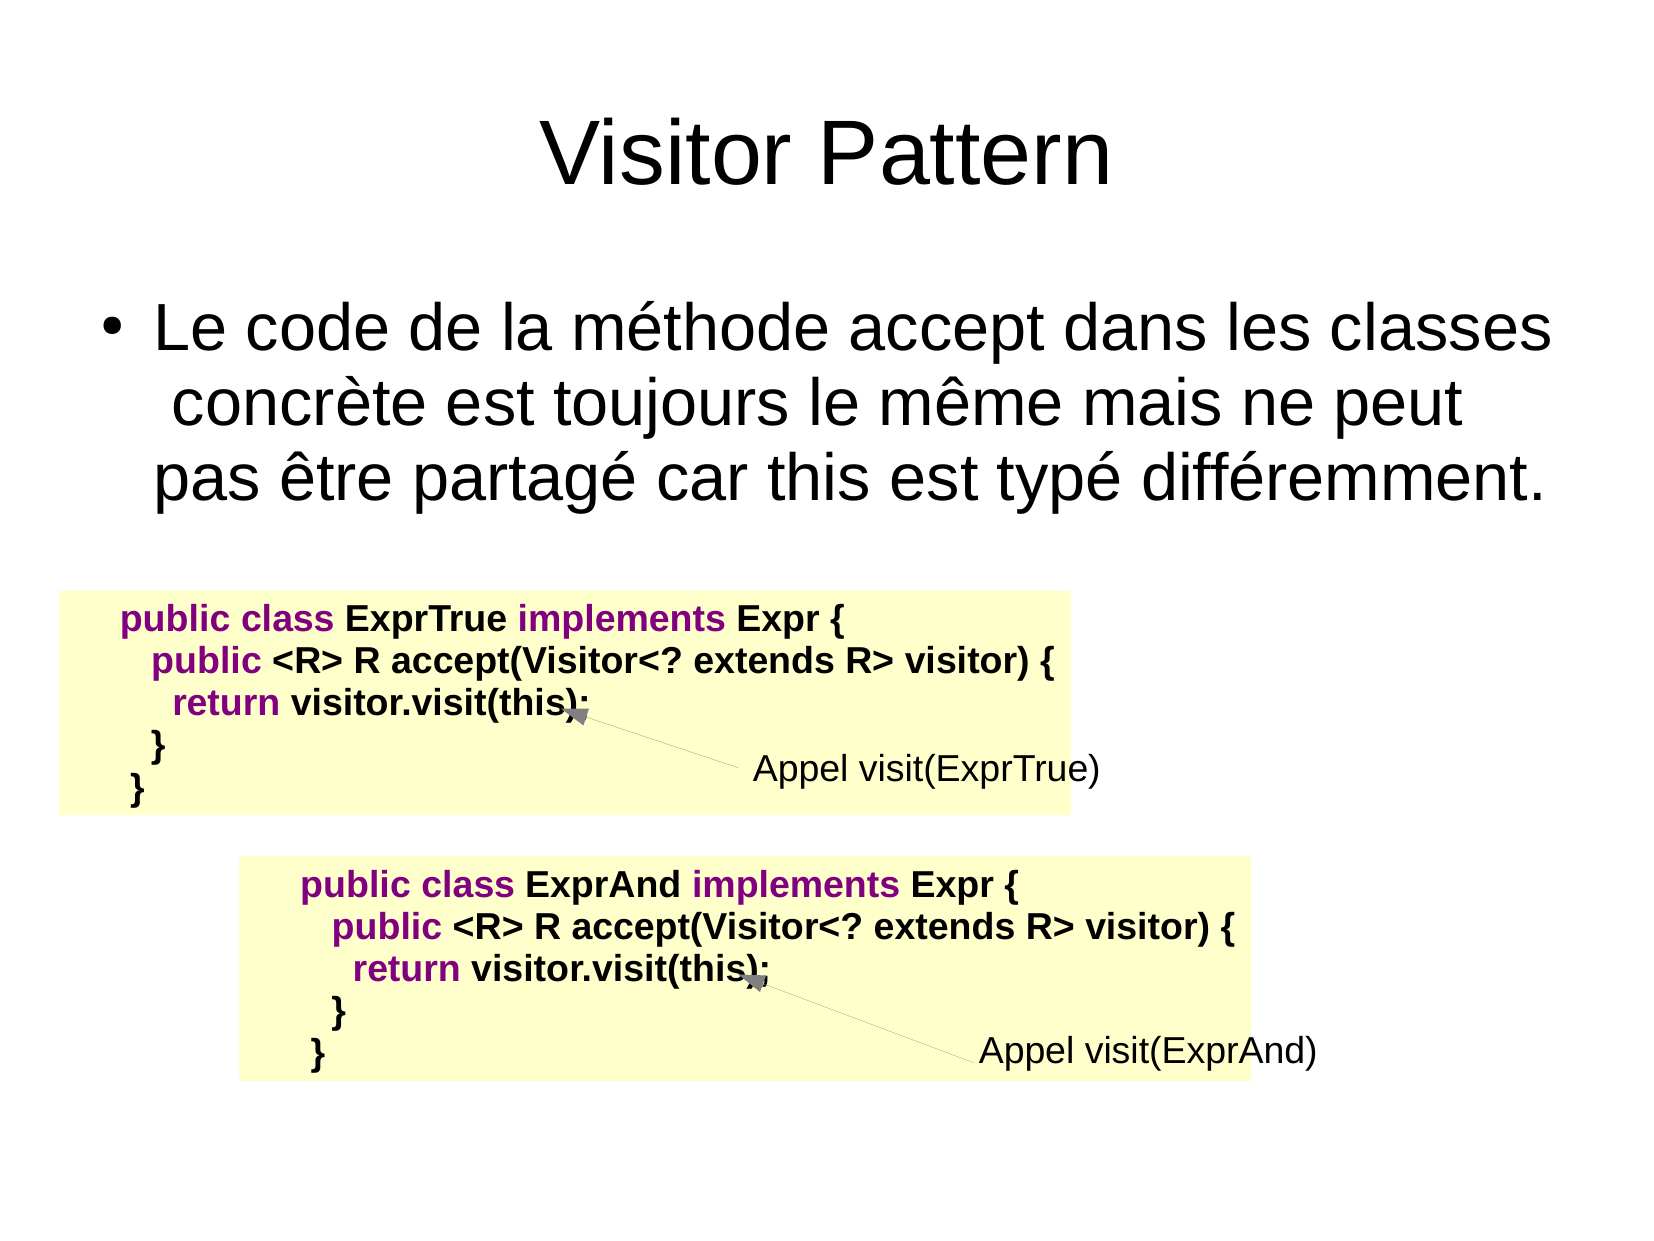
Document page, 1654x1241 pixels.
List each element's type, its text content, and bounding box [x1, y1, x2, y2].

text_box Appel visit(ExprAnd) [964, 1021, 1333, 1079]
title Visitor Pattern [82, 56, 1571, 250]
text_box public class ExprAnd implements Expr { public <R> R accept(Visitor<? extends R> visitor) { return visitor.visit(this); } } [239, 856, 1252, 1082]
text_box public class ExprTrue implements Expr { public <R> R accept(Visitor<? extends R> visitor) { return visitor.visit(this); } } [59, 590, 1072, 816]
list Le code de la méthode accept dans les classes concrète est toujours le même mais ne peut pas être partagé car this est typé différemment. [82, 290, 1571, 562]
text_box Appel visit(ExprTrue) [738, 740, 1118, 798]
